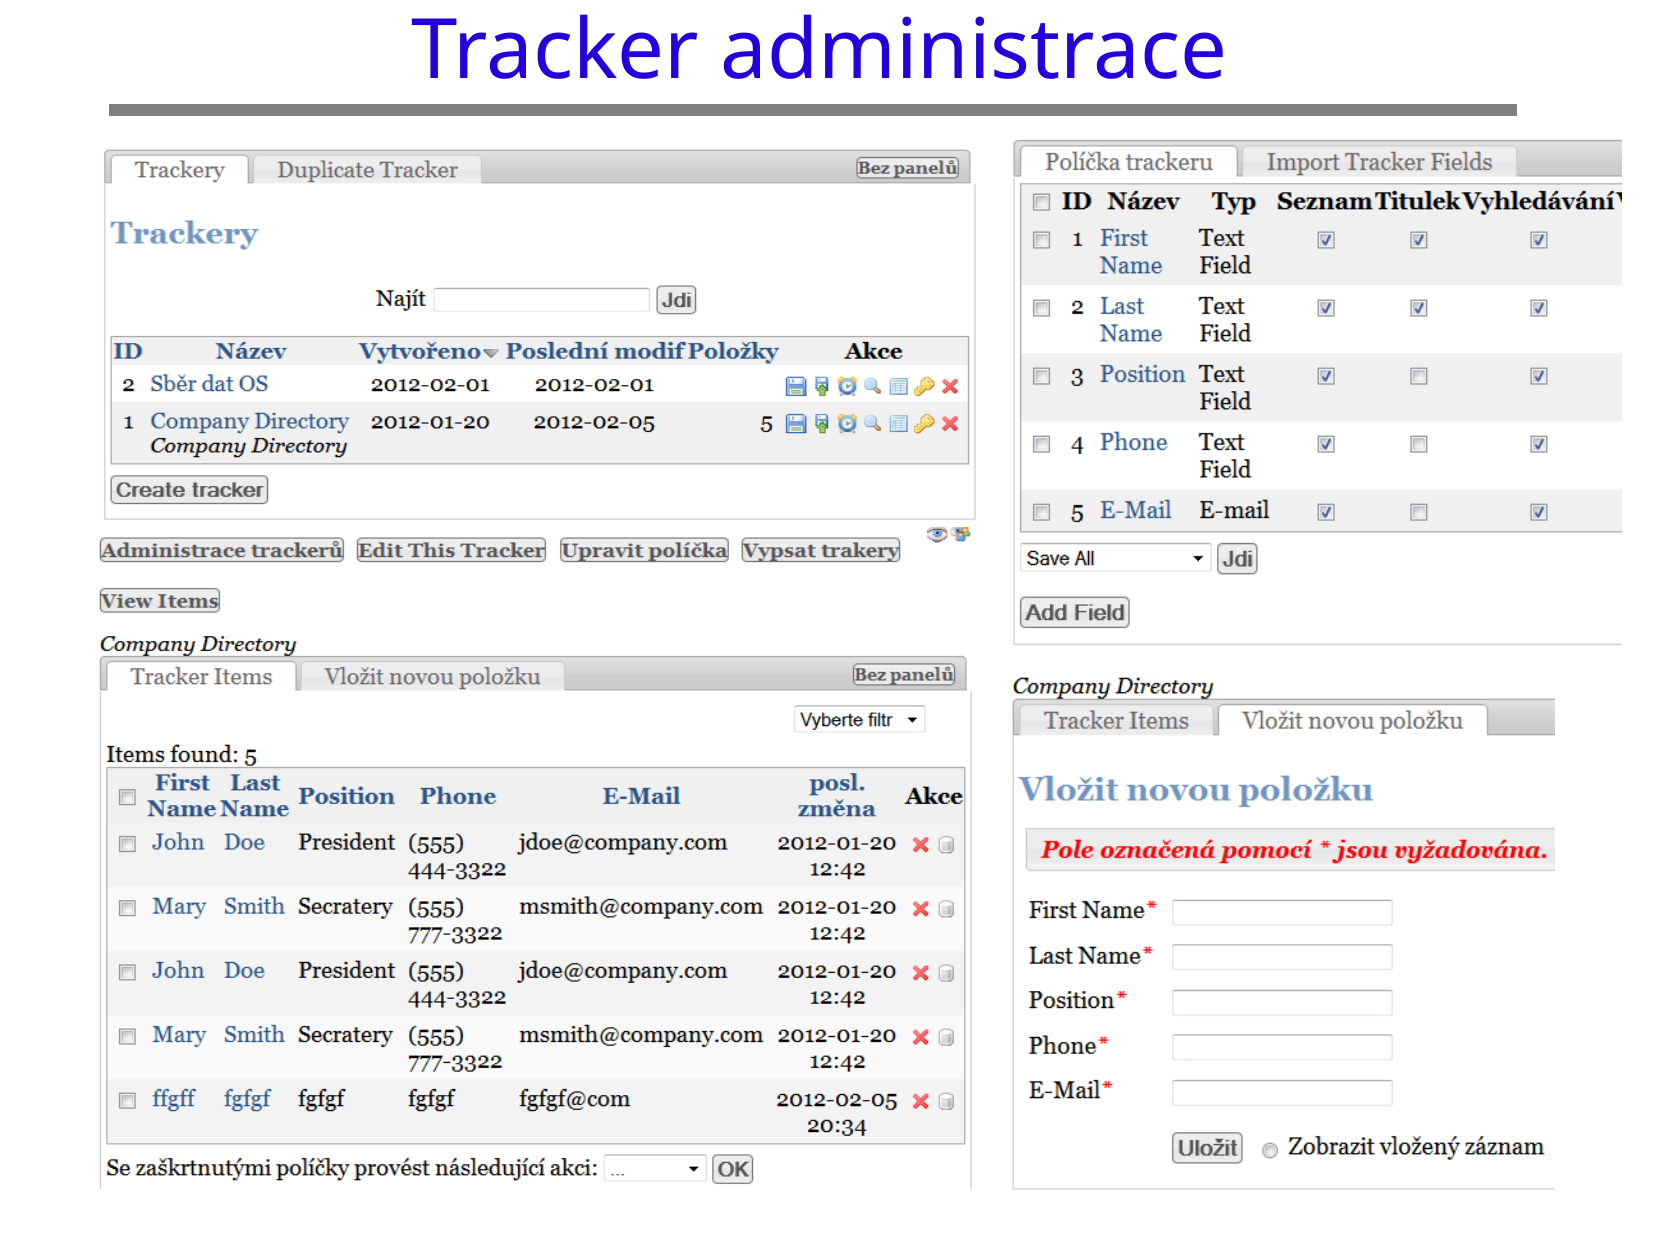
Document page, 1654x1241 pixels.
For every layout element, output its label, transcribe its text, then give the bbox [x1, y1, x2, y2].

picture [1011, 127, 1622, 653]
title Tracker administrace [75, 0, 1564, 95]
picture [91, 145, 986, 1189]
picture [1005, 674, 1555, 1196]
